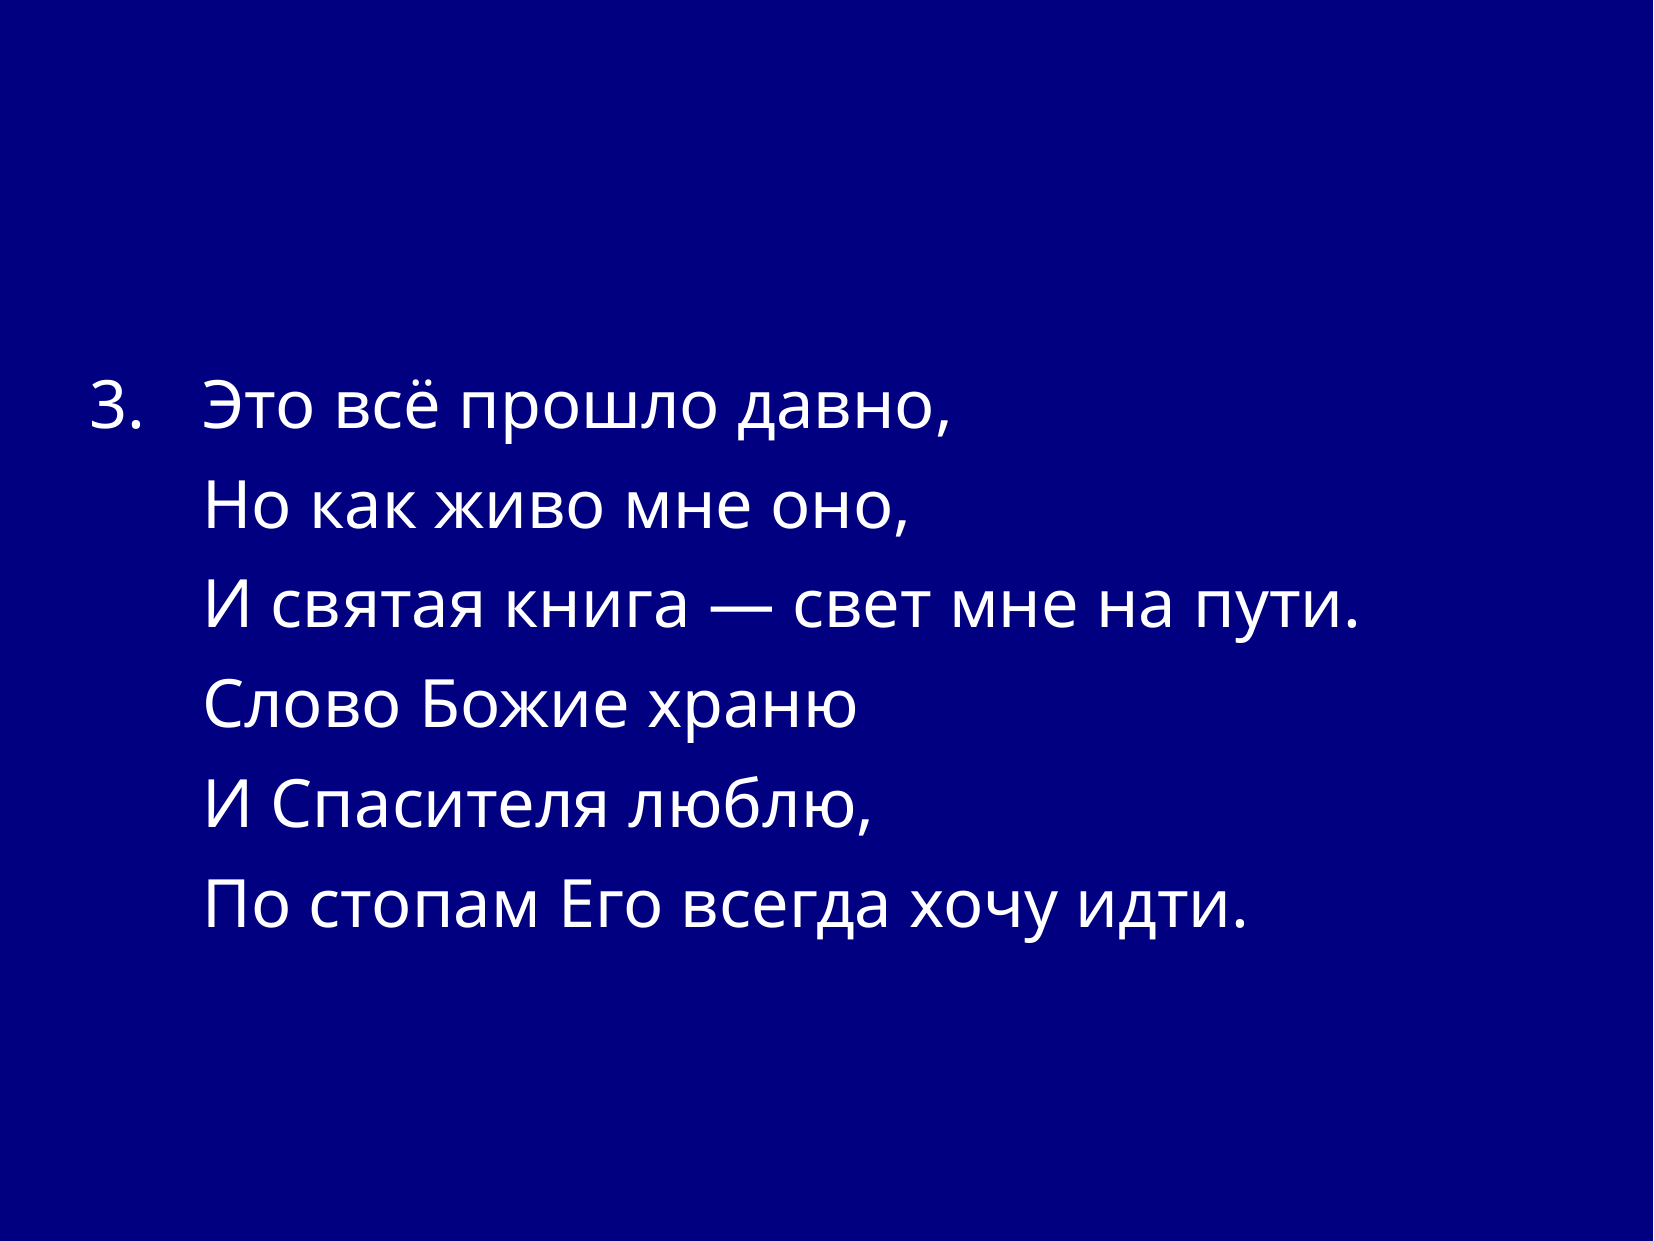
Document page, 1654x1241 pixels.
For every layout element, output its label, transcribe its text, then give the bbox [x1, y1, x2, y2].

text_box 3. Это всё прошло давно, Но как живо мне оно, И святая книга — свет мне на пути. Слово Божие храню И Спасителя люблю, По стопам Его всегда хочу идти. [75, 150, 1576, 1163]
